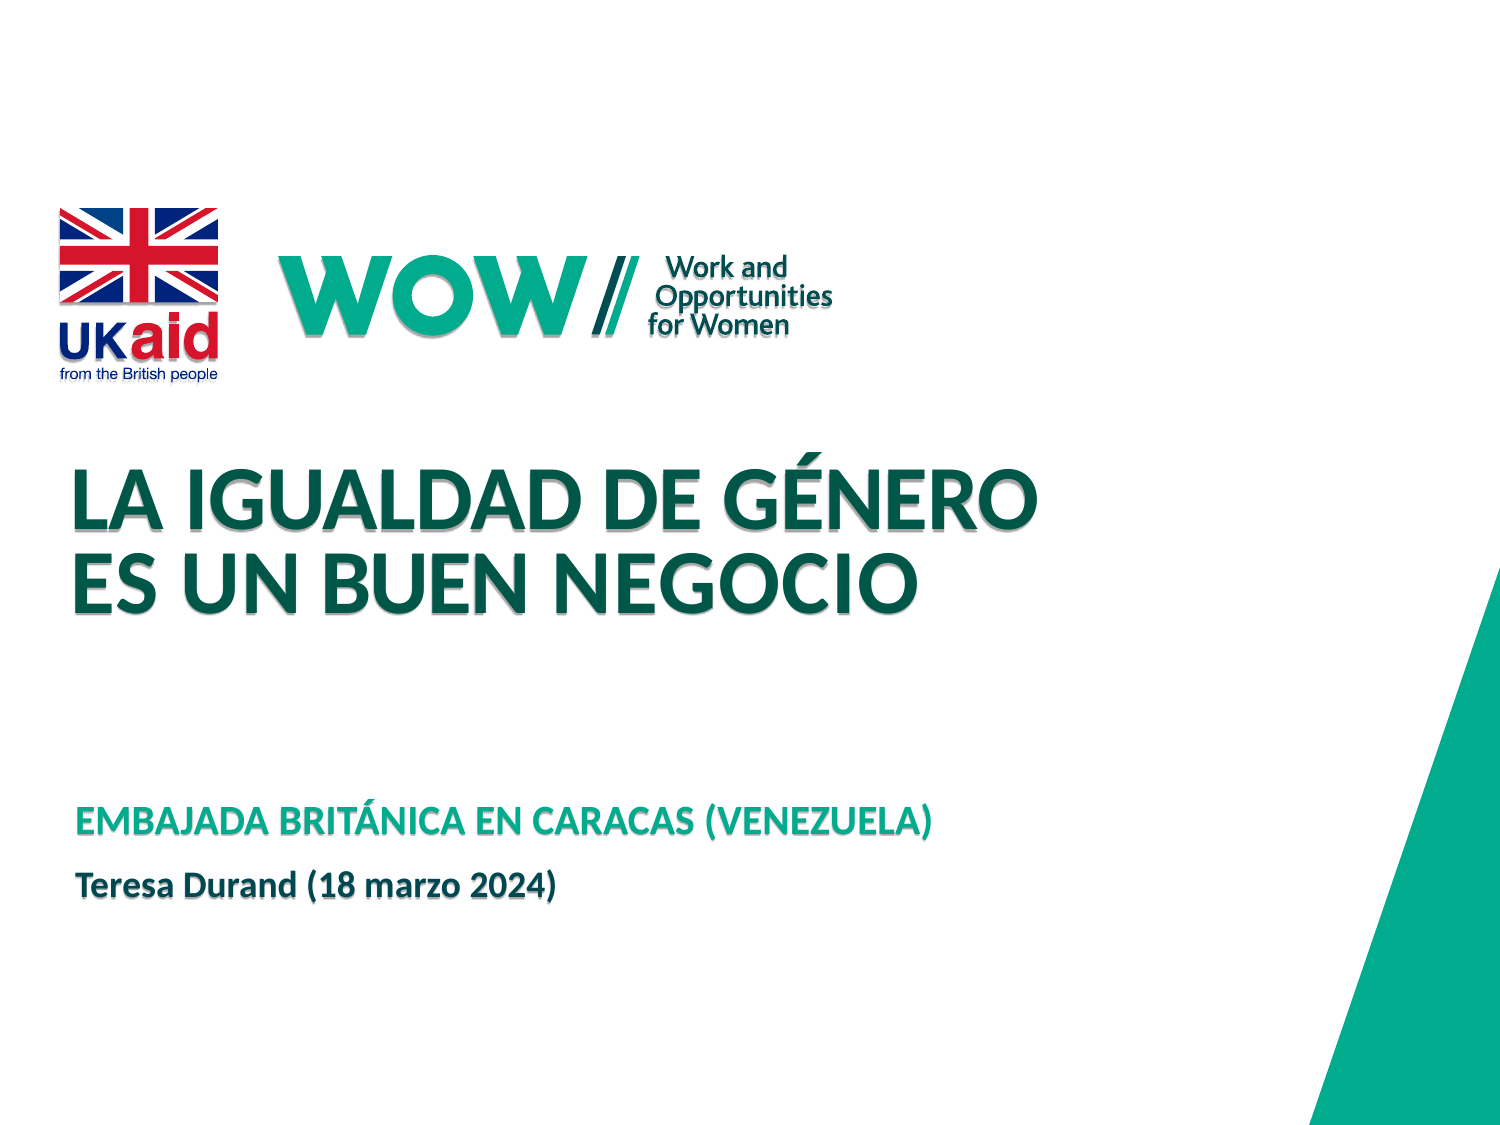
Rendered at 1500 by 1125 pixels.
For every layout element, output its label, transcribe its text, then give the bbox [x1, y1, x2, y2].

subtitle EMBAJADA BRITÁNICA EN CARACAS (VENEZUELA) Teresa Durand (18 marzo 2024) [75, 802, 1098, 952]
title LA IGUALDAD DE GÉNERO ES UN BUEN NEGOCIO [70, 440, 1368, 665]
